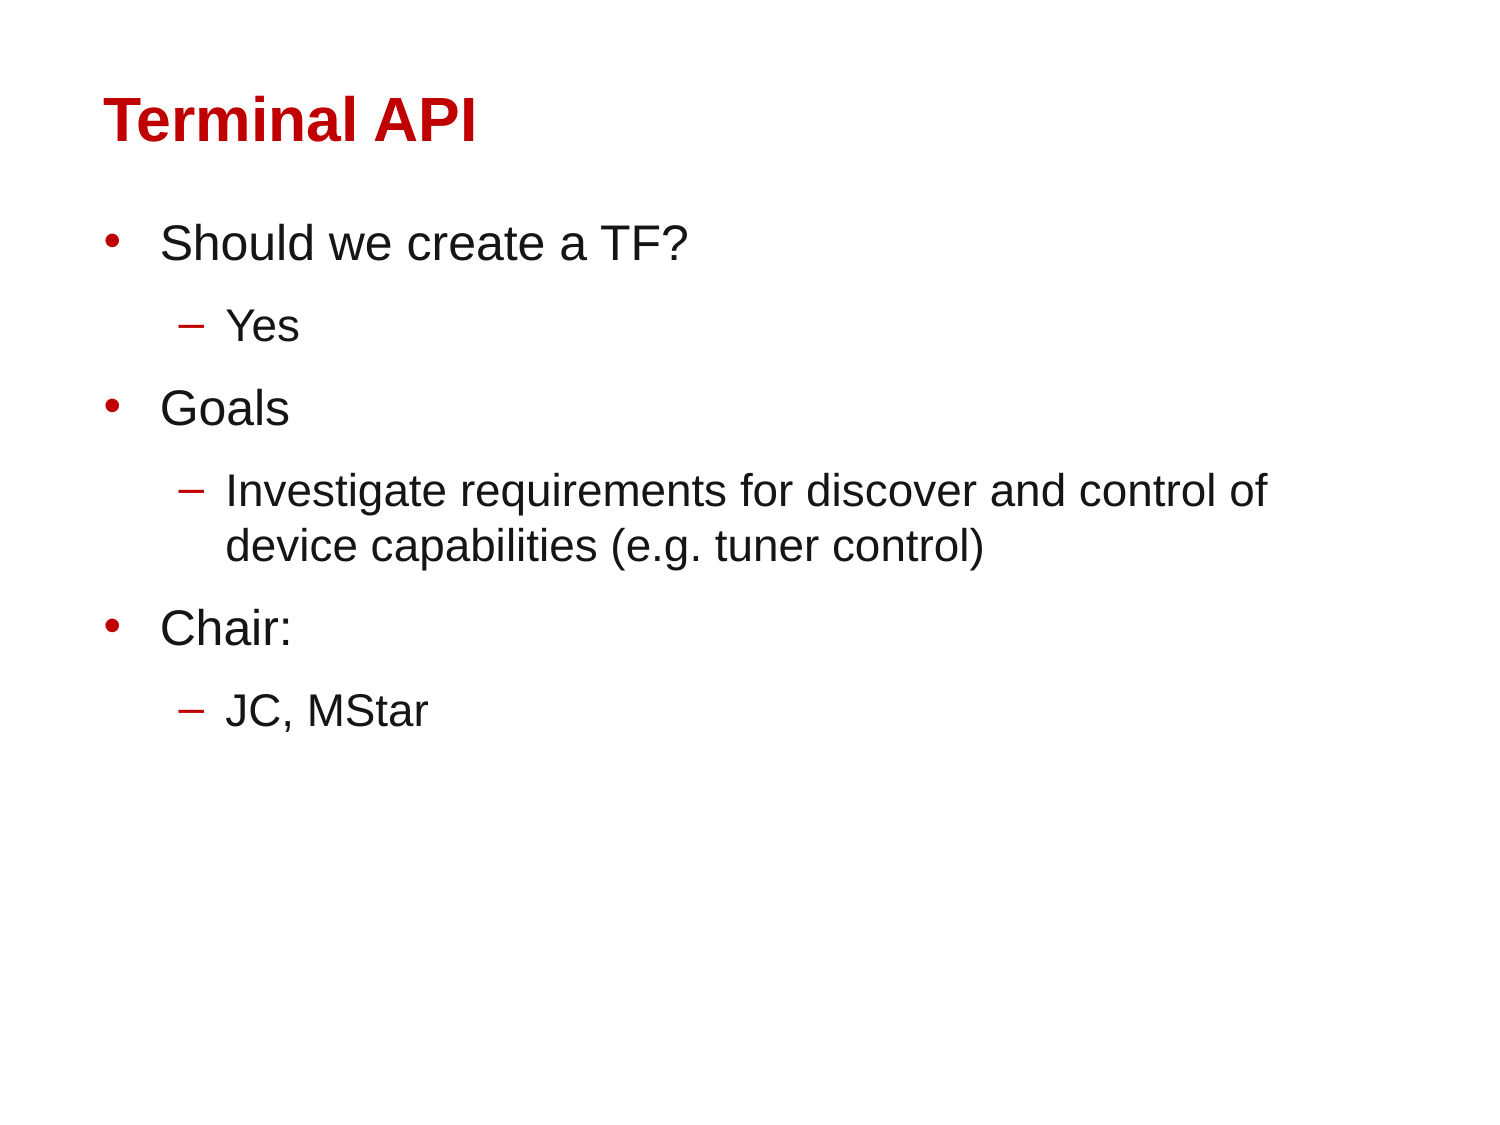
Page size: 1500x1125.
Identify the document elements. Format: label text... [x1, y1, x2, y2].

title Terminal API [88, 70, 1412, 162]
list Should we create a TF? Yes Goals Investigate requirements for discover and control of device capabilities (e.g. tuner control) Chair: JC, MStar [88, 203, 1412, 871]
